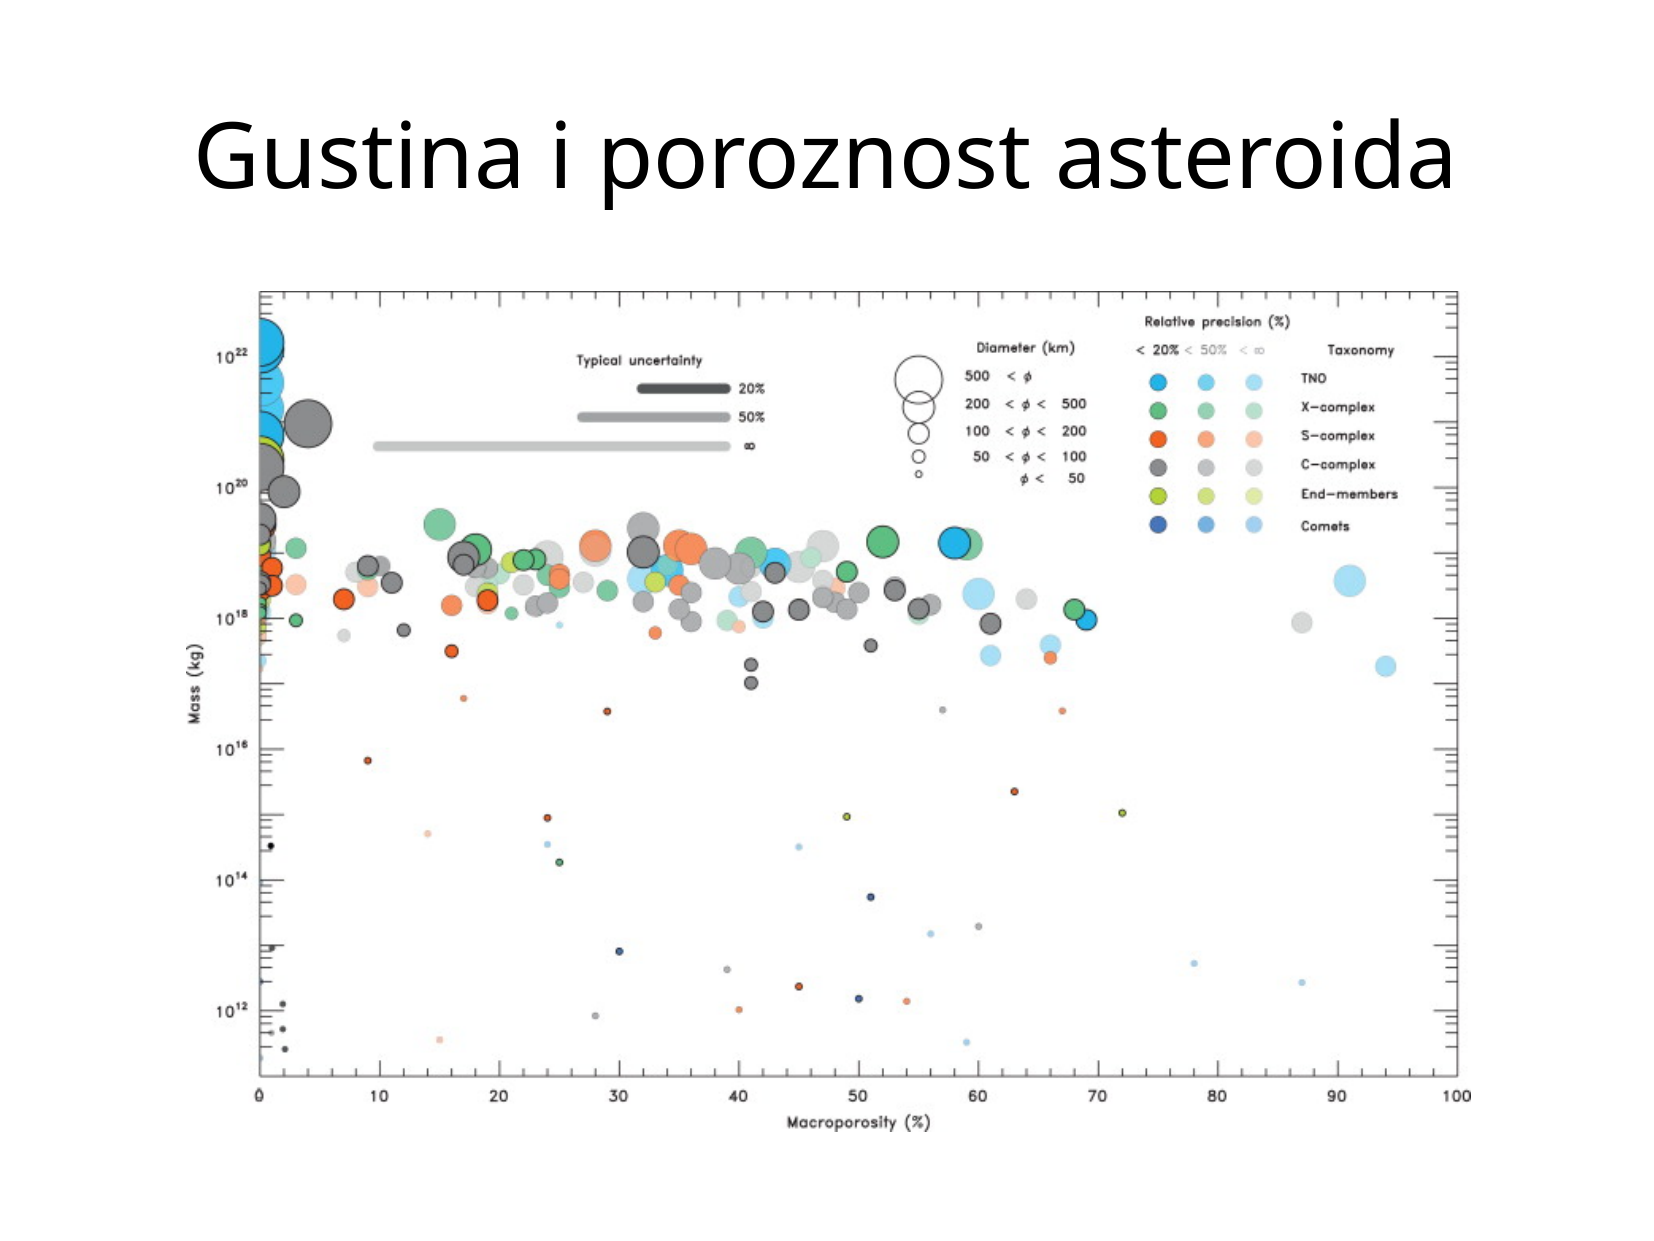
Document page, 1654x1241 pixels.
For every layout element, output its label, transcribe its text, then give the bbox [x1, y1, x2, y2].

title Gustina i poroznost asteroida [82, 49, 1571, 257]
picture [186, 291, 1471, 1132]
